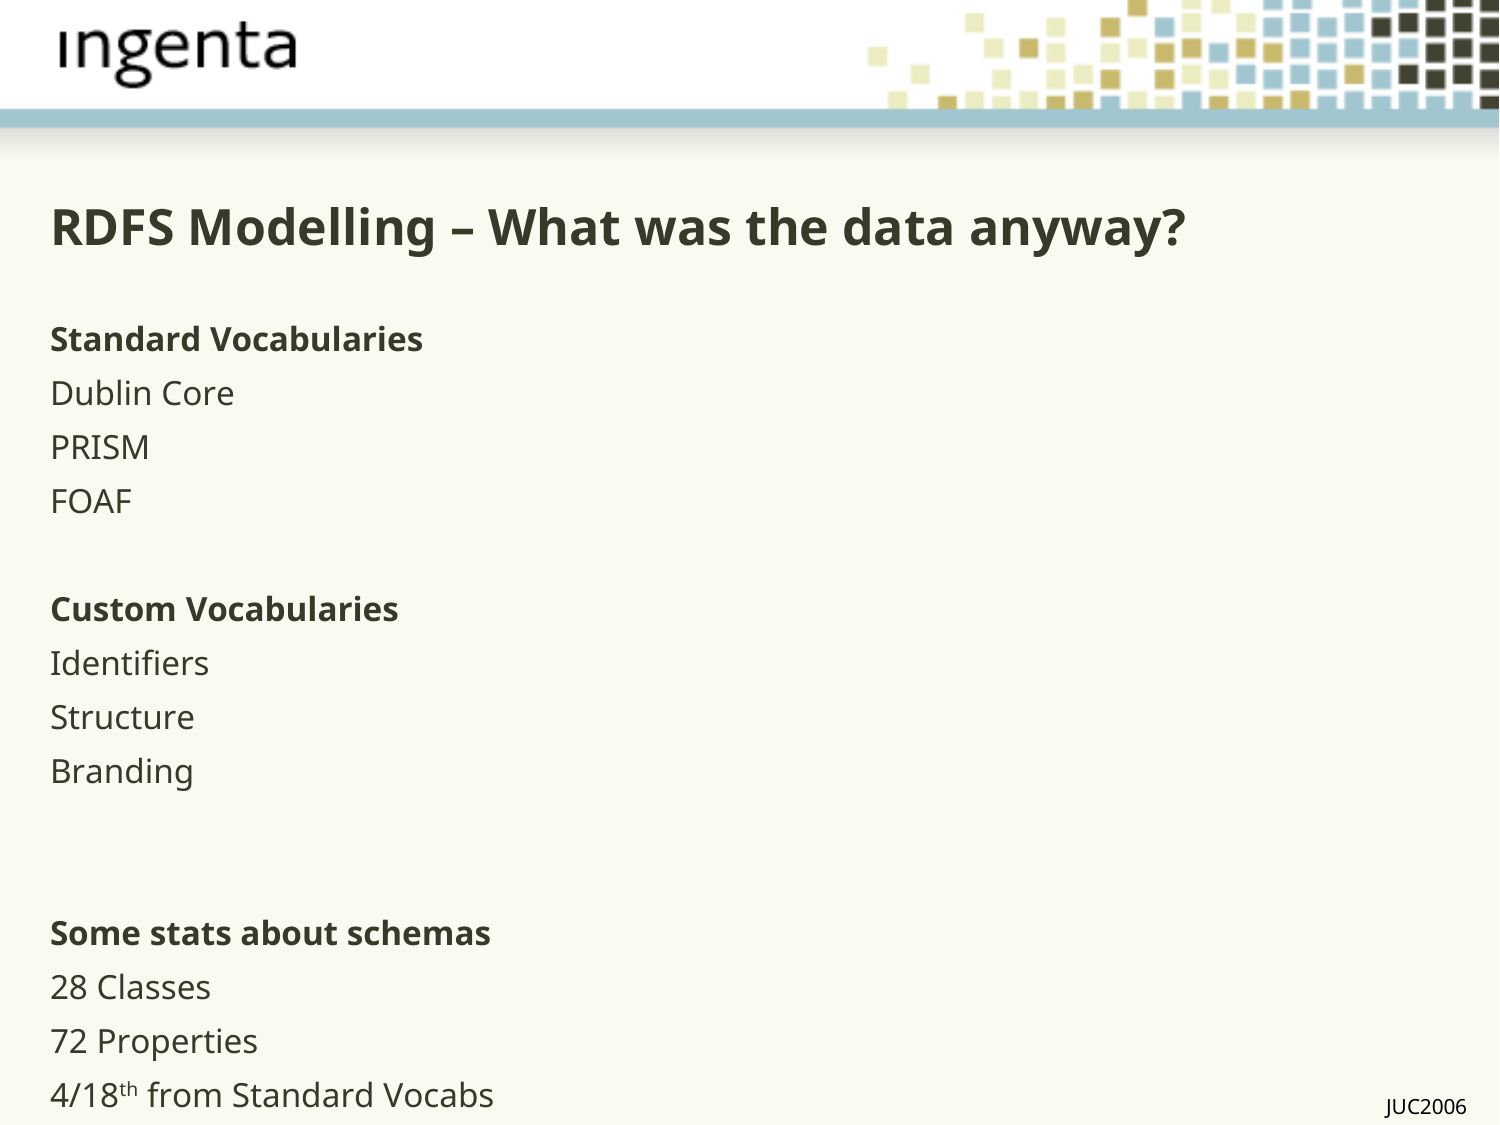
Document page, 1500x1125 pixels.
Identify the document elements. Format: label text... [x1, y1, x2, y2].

list Standard Vocabularies Dublin Core PRISM FOAF Custom Vocabularies Identifiers Structure Branding Some stats about schemas 28 Classes 72 Properties 4/18th from Standard Vocabs [50, 262, 1375, 1087]
title RDFS Modelling – What was the data anyway? [50, 187, 1375, 262]
picture [0, 0, 1499, 1125]
